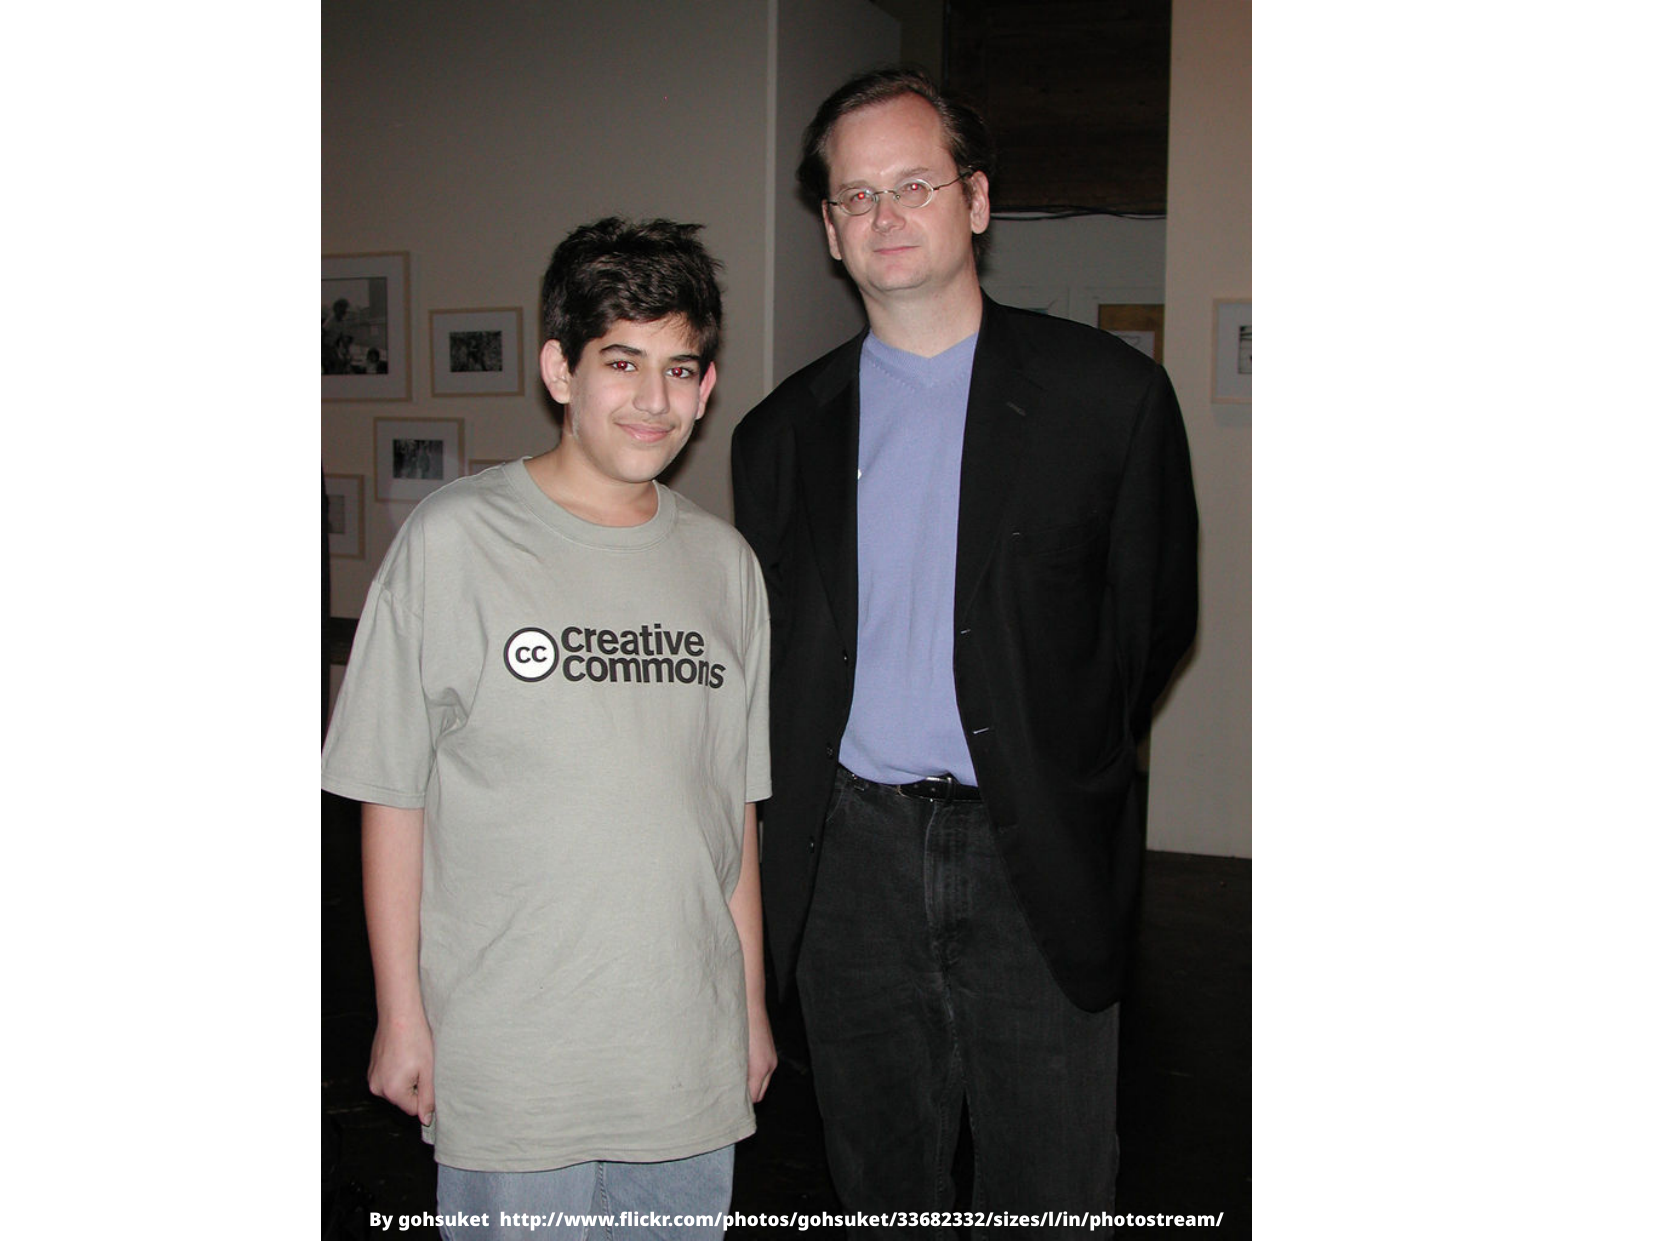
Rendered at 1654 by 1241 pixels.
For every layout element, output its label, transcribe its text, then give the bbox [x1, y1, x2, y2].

picture [321, 0, 1252, 1241]
text_box By gohsuket http://www.flickr.com/photos/gohsuket/33682332/sizes/l/in/photostream/ [354, 1157, 1260, 1241]
